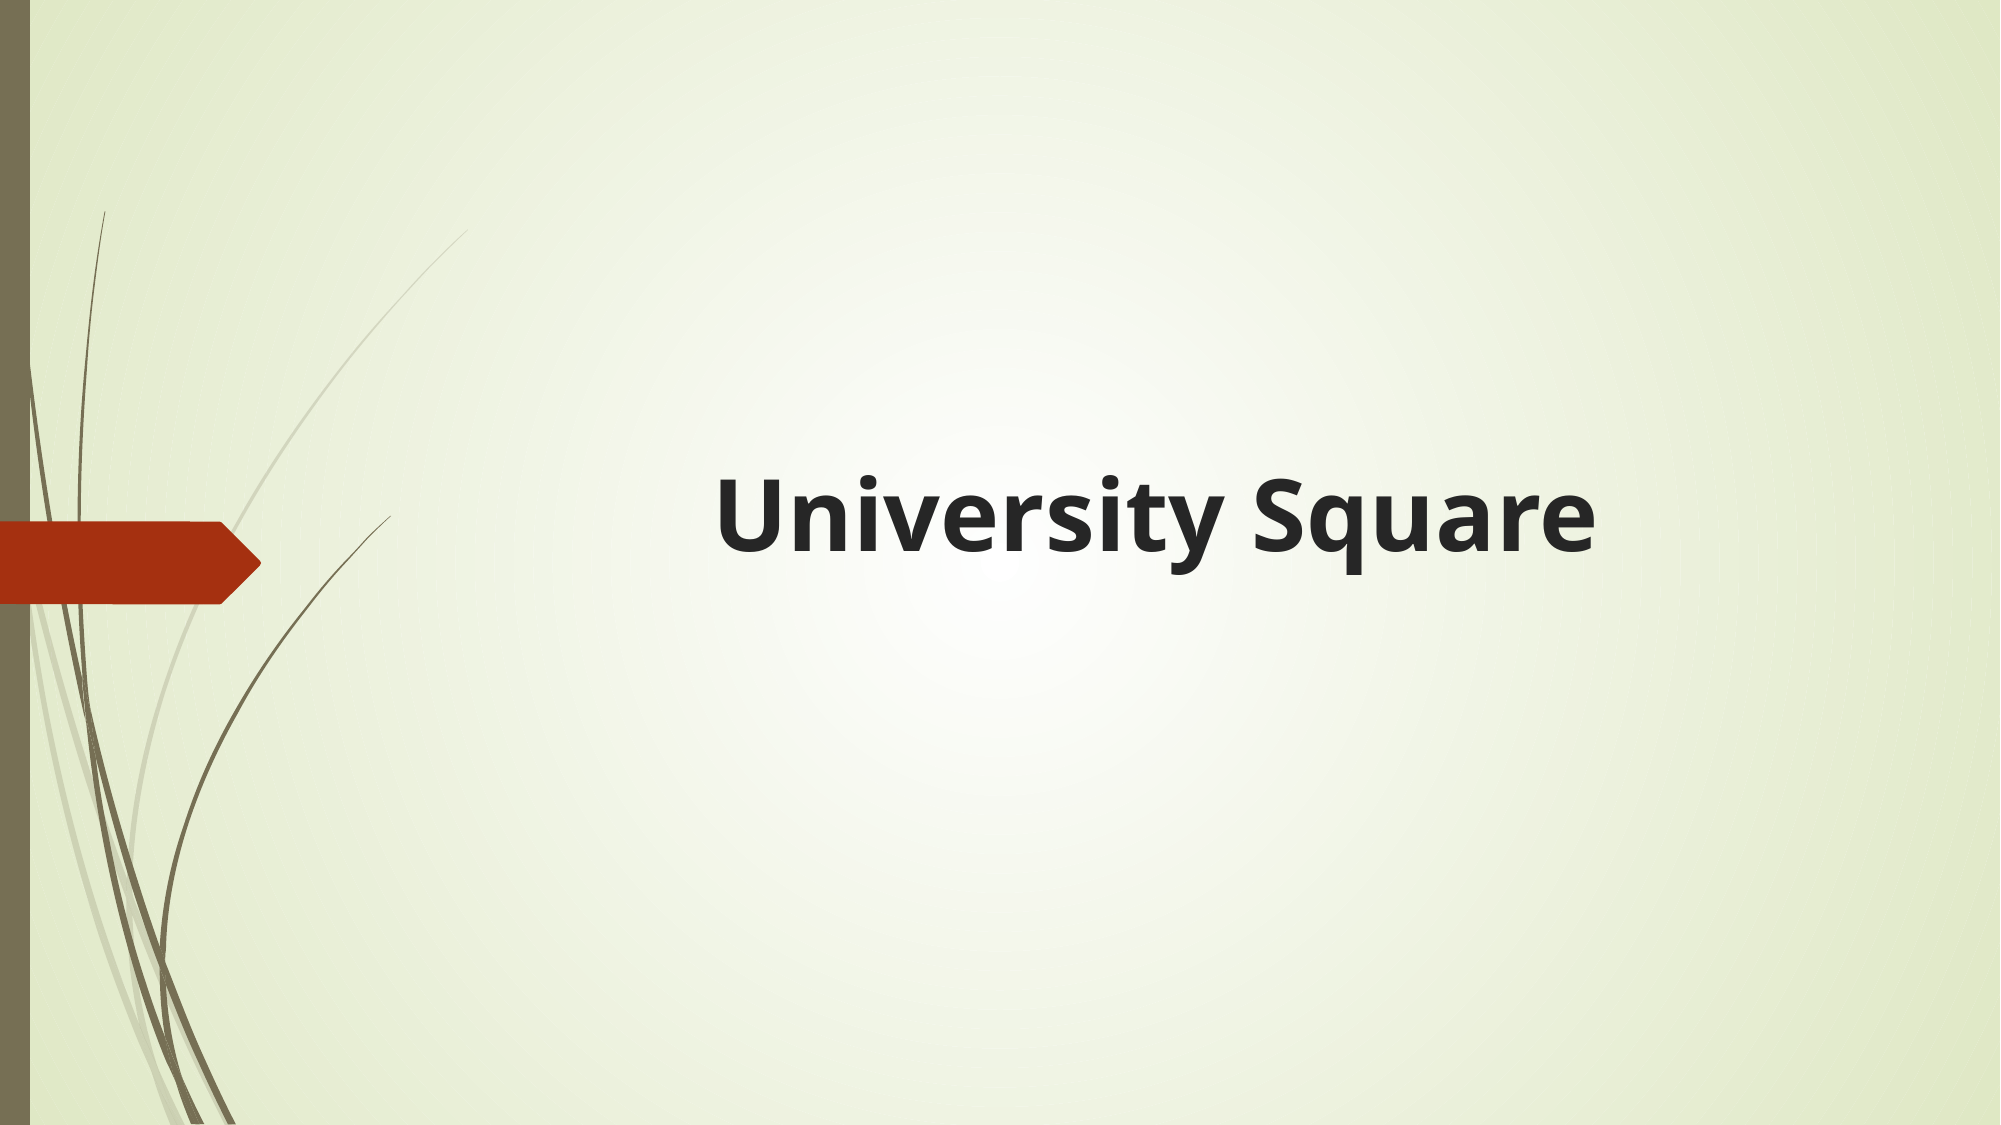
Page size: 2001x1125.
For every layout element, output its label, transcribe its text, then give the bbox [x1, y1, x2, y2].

title University Square [424, 337, 1888, 579]
